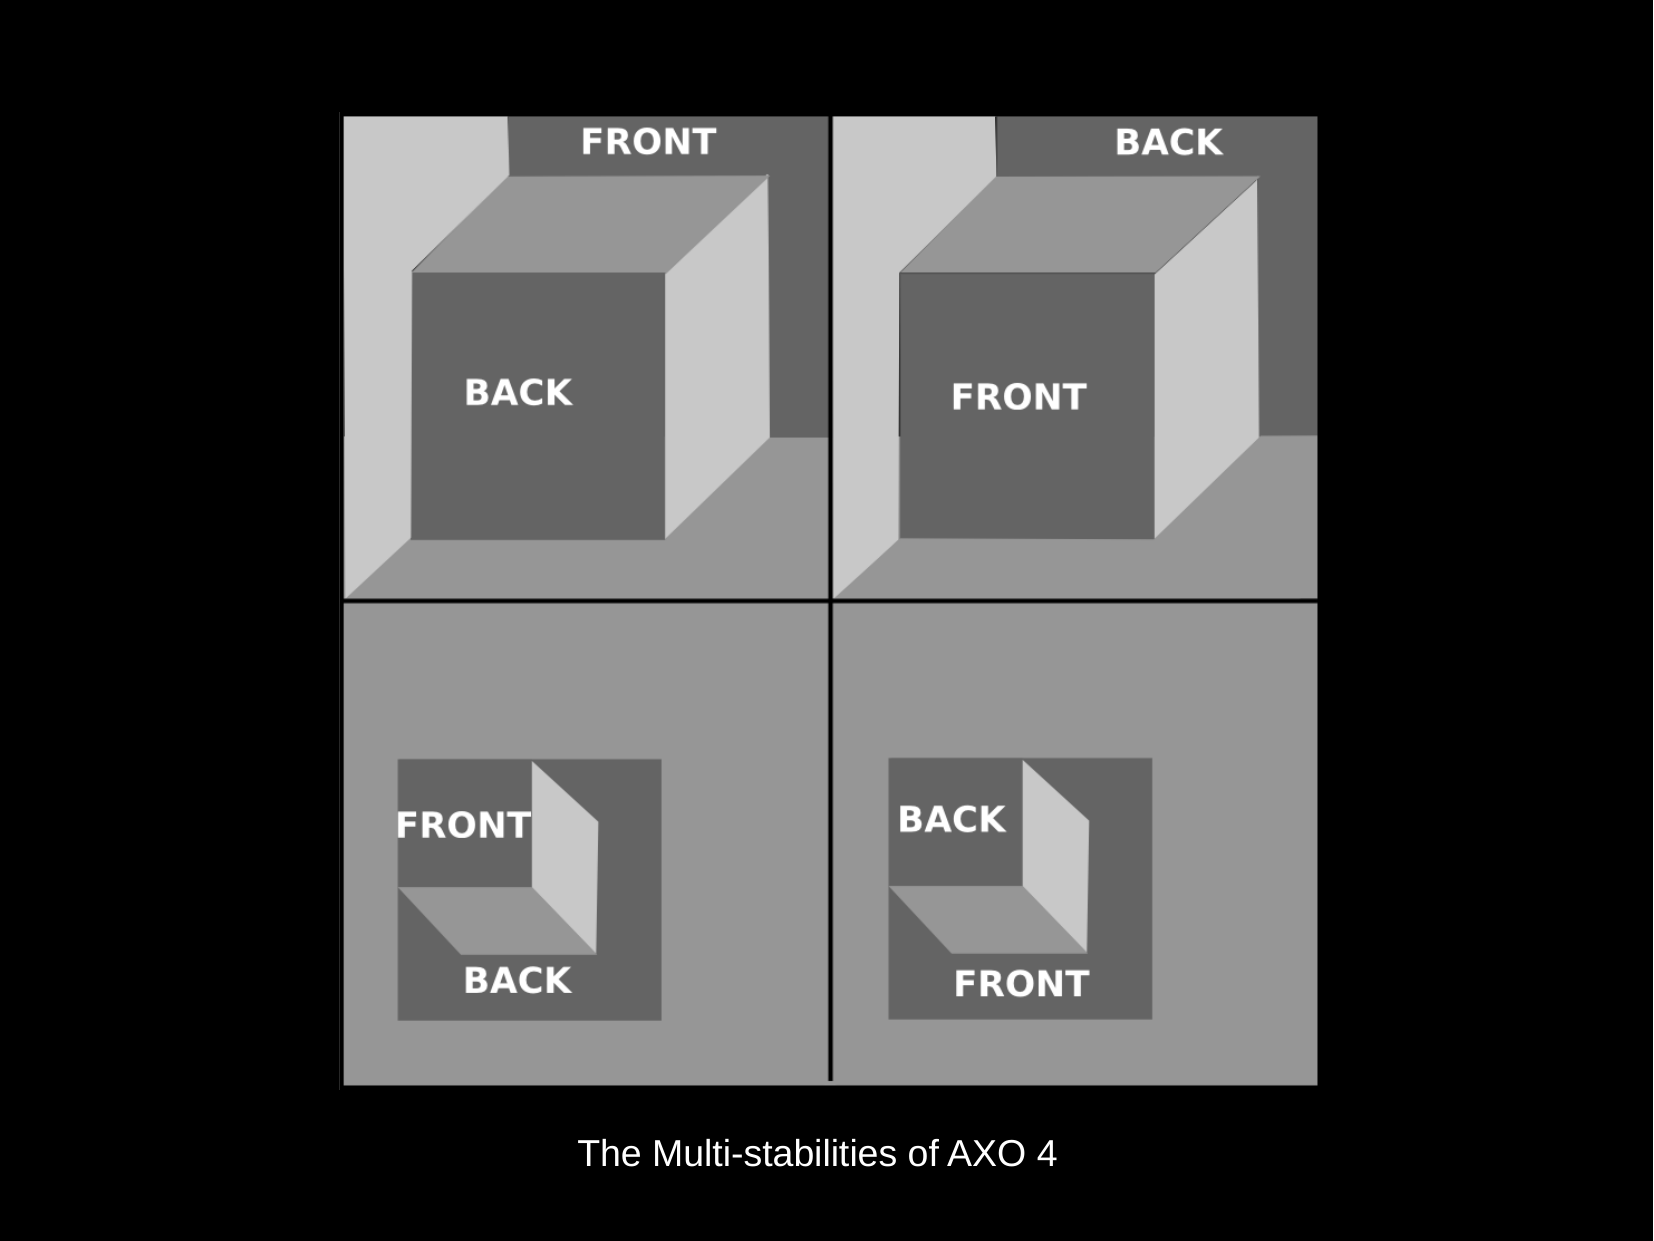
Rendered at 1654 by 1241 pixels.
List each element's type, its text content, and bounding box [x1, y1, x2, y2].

text_box The Multi-stabilities of AXO 4 [562, 1125, 1538, 1187]
picture [337, 112, 1322, 1090]
